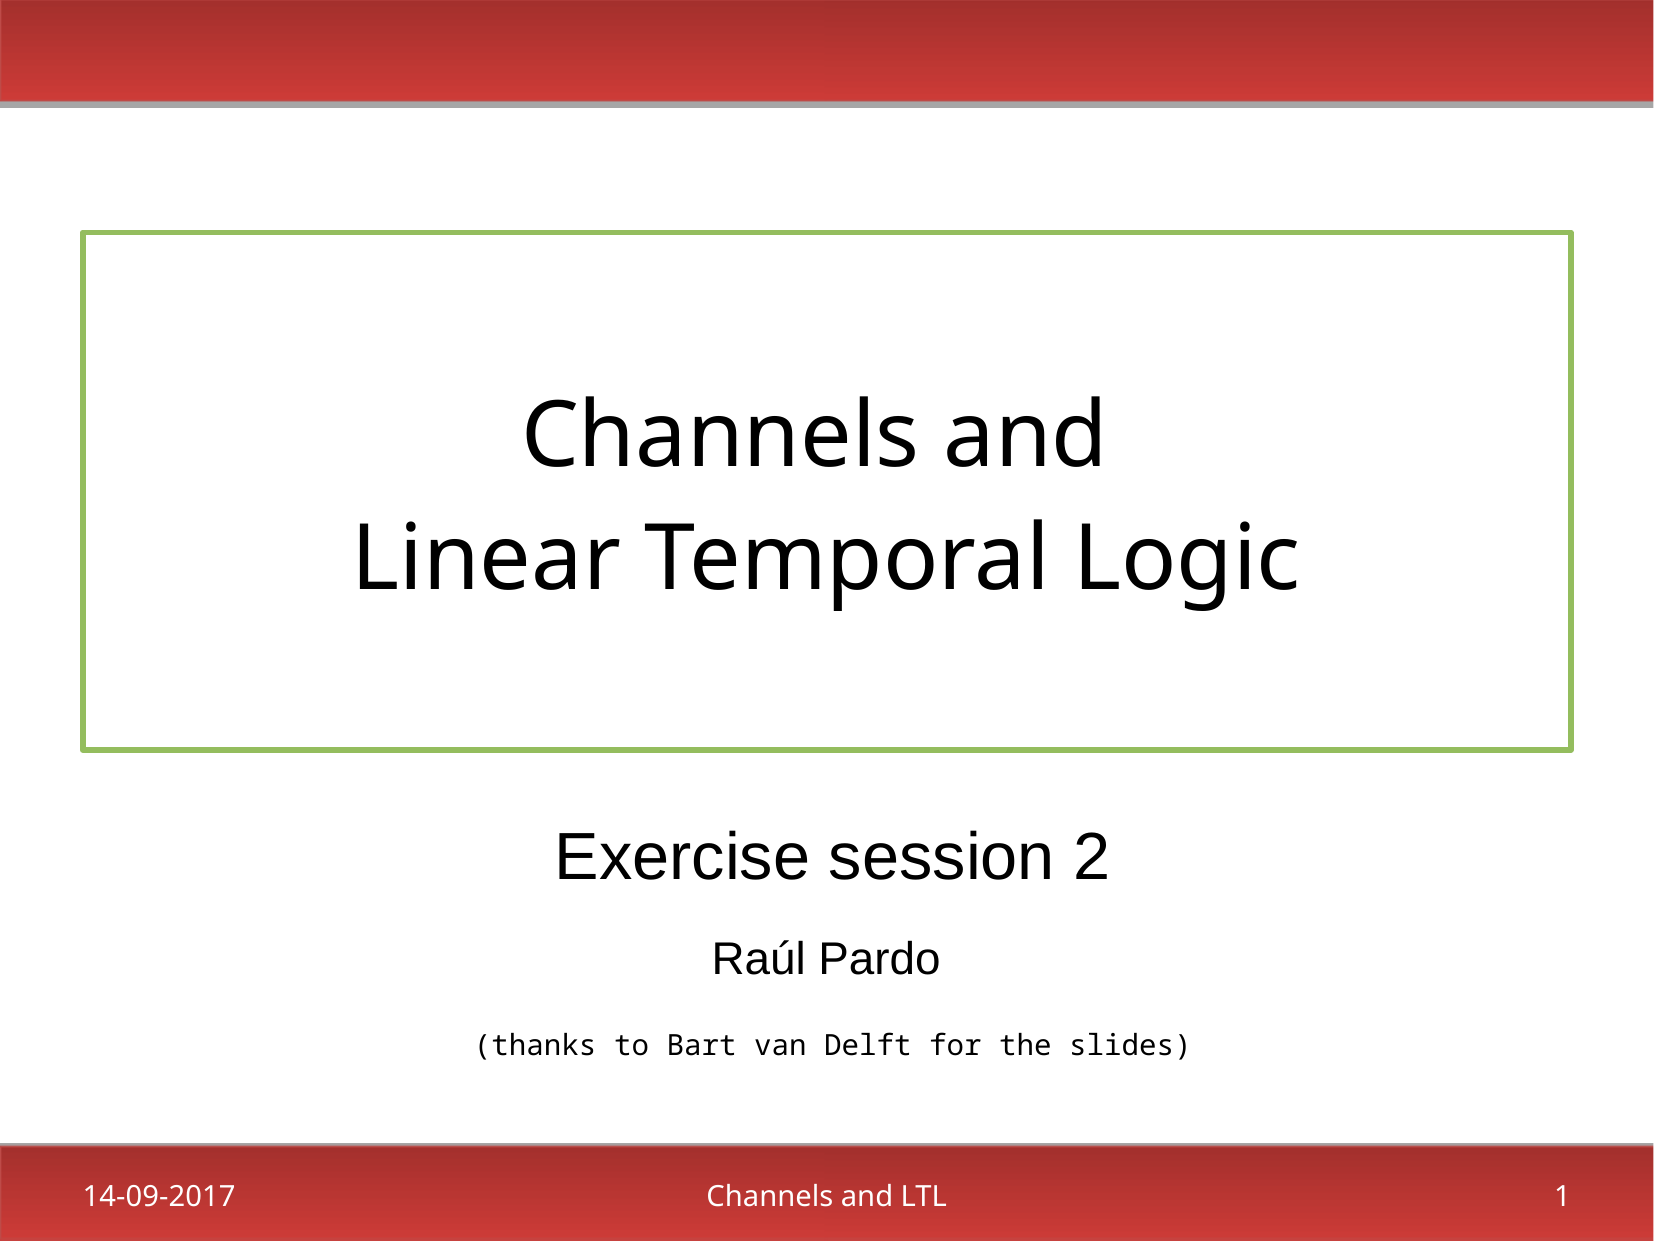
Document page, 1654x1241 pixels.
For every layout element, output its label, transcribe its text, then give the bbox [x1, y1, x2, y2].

picture [0, 1143, 1654, 1241]
picture [0, 0, 1654, 108]
title Channels and Linear Temporal Logic [82, 232, 1571, 751]
text_box Raúl Pardo (thanks to Bart van Delft for the slides) [88, 938, 1577, 1058]
subtitle Exercise session 2 [88, 797, 1577, 916]
